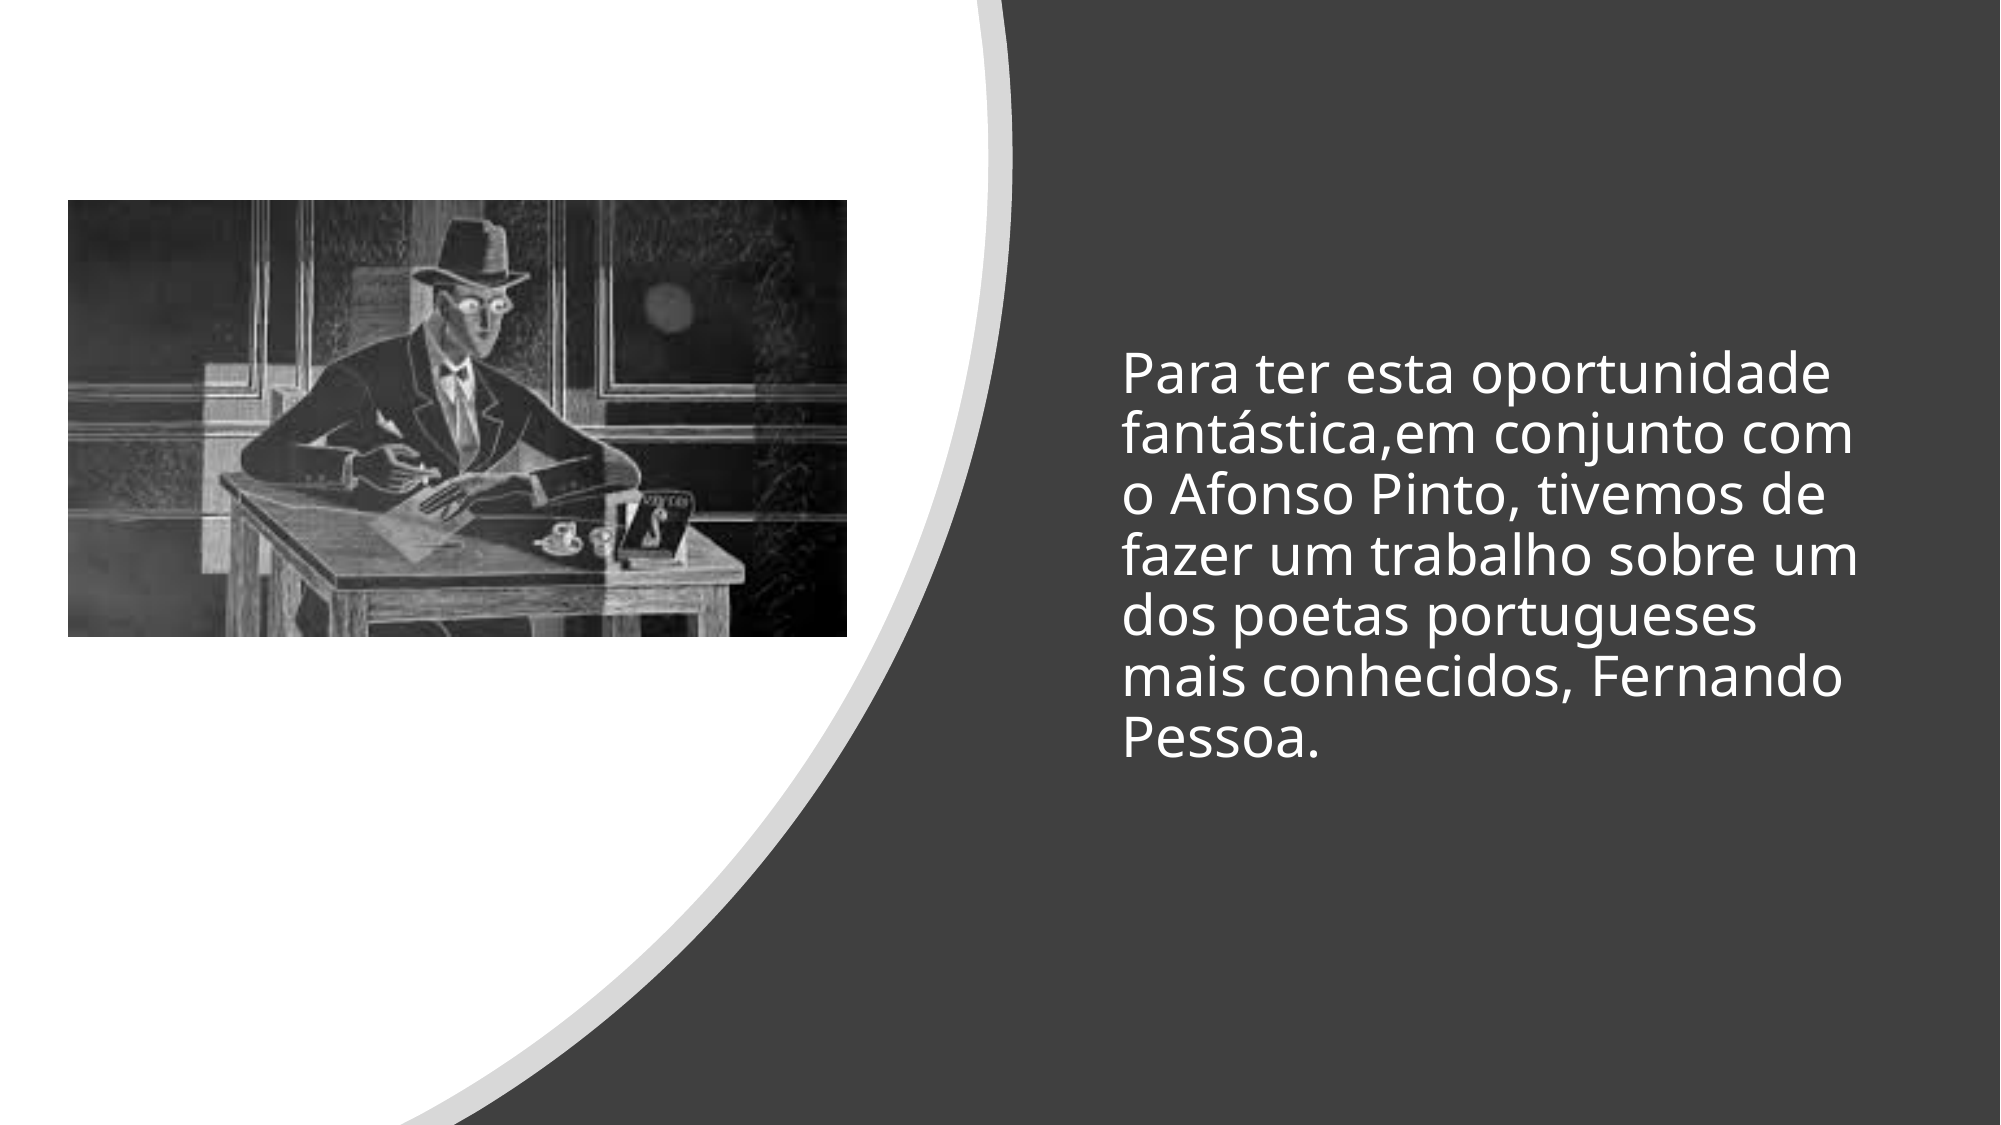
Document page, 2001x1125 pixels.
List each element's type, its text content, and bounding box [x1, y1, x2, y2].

title Para ter esta oportunidade fantástica,em conjunto com o Afonso Pinto, tivemos de fazer um trabalho sobre um dos poetas portugueses mais conhecidos, Fernando Pessoa. [1106, 292, 1886, 777]
picture [68, 200, 847, 637]
text_box [0, 0, 2000, 1125]
